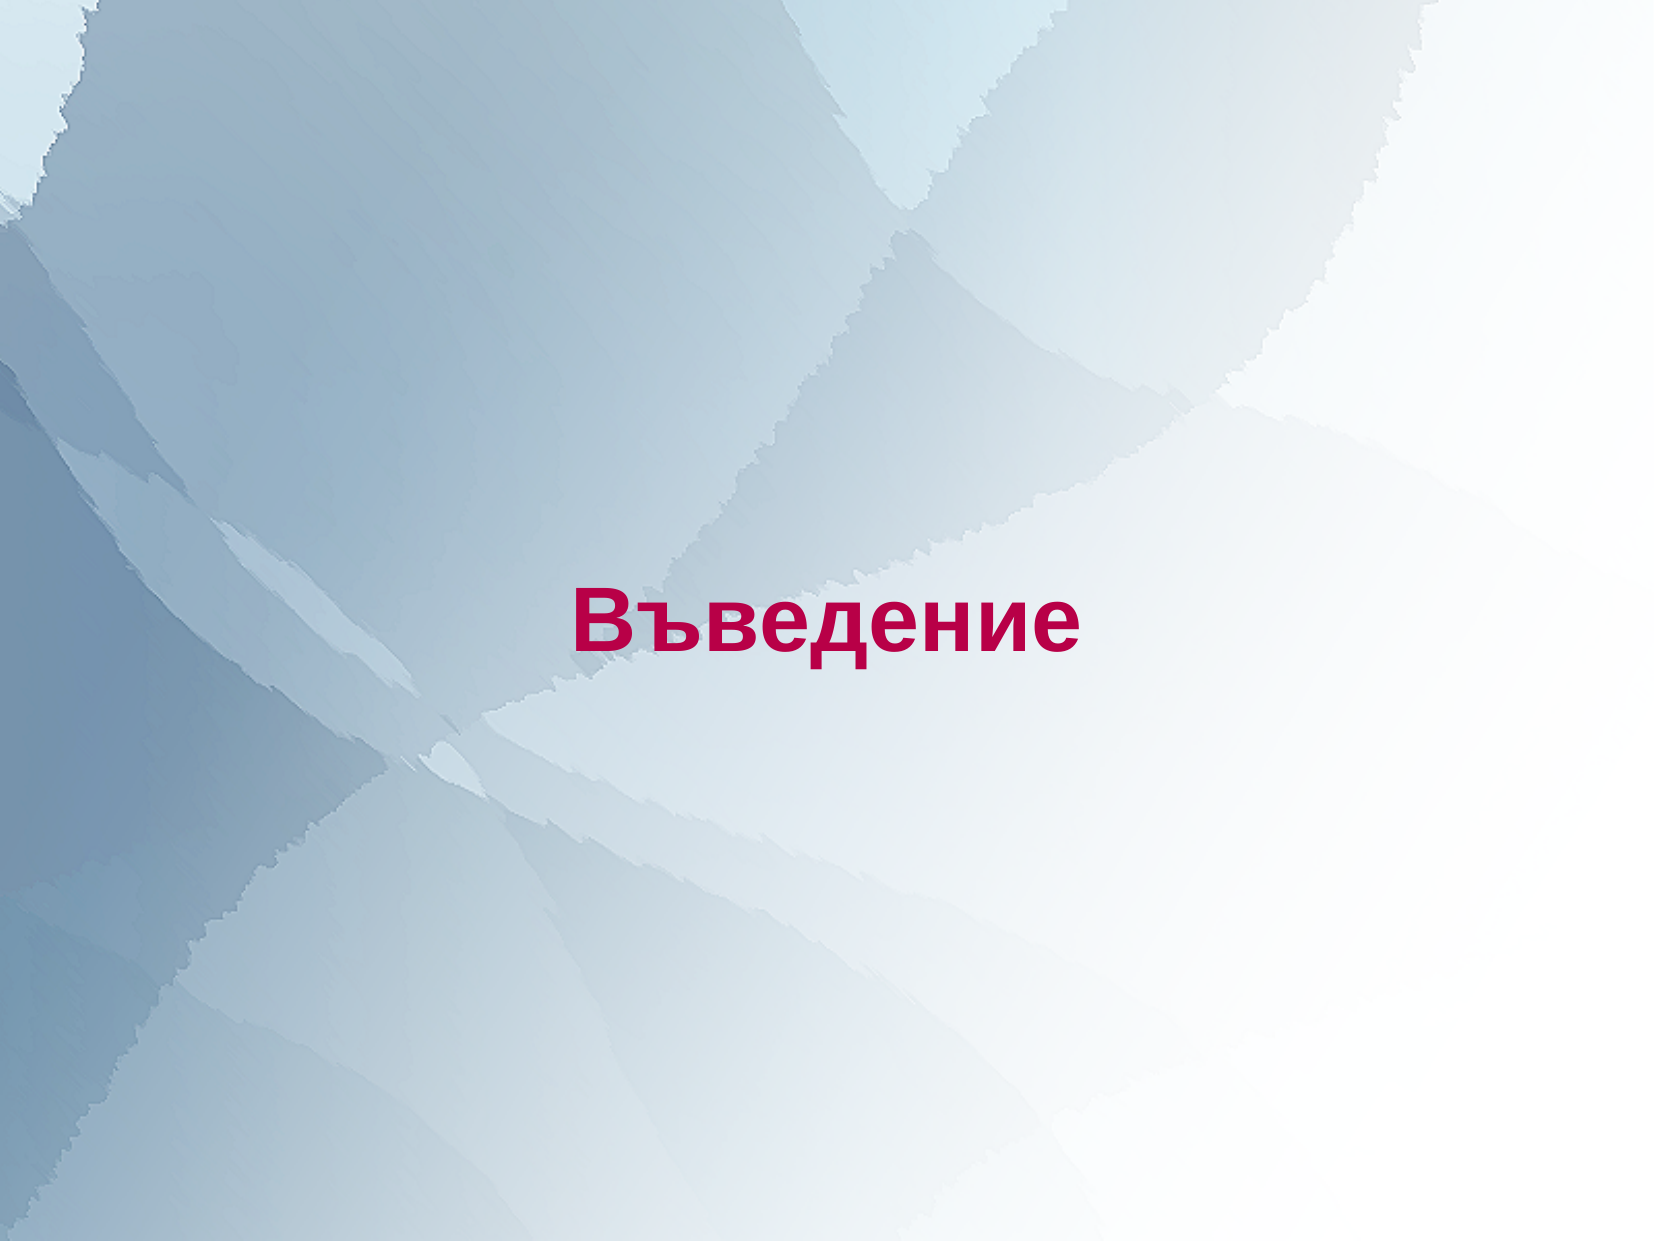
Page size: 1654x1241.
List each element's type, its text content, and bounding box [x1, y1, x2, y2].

title Въведение [82, 516, 1571, 724]
picture [0, 0, 1654, 1241]
